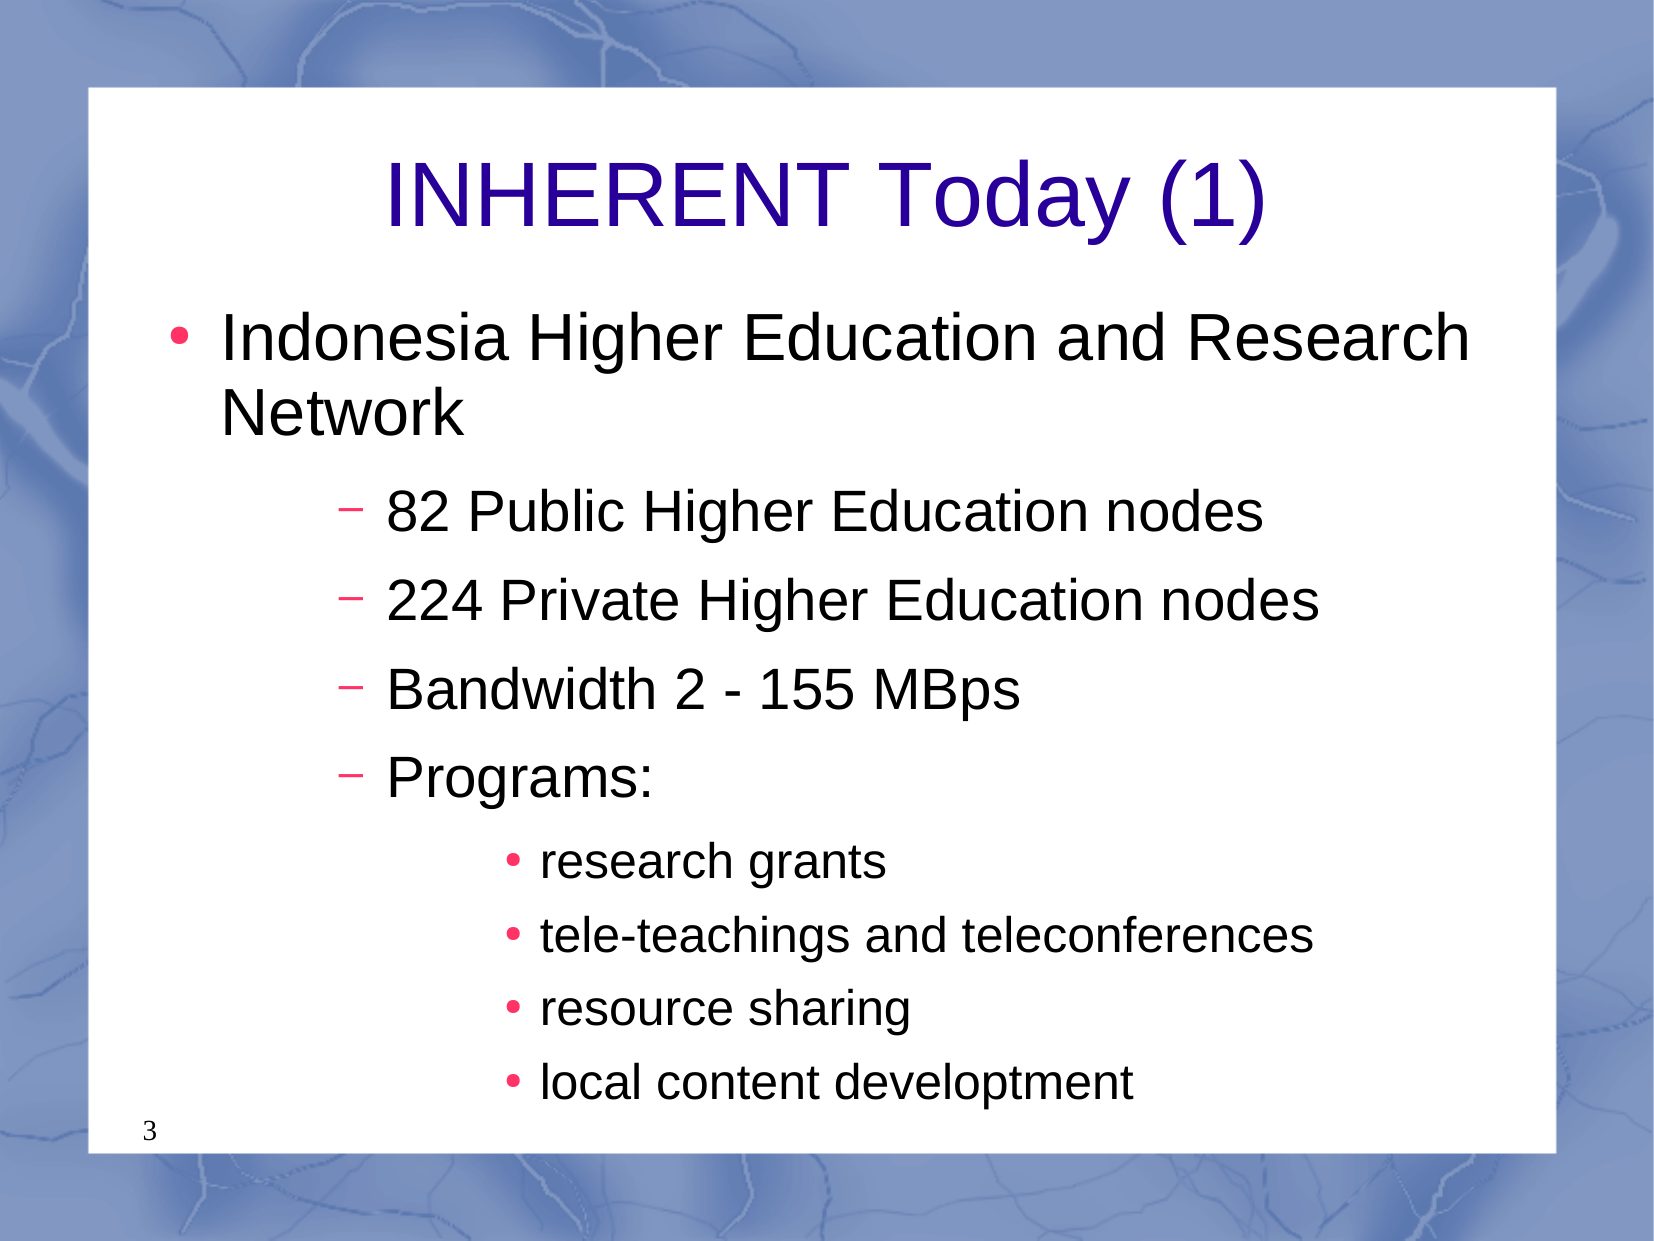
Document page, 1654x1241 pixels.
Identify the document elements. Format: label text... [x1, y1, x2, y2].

picture [0, 0, 1654, 1241]
list Indonesia Higher Education and Research Network 82 Public Higher Education nodes 224 Private Higher Education nodes Bandwidth 2 - 155 MBps Programs: research grants tele-teachings and teleconferences resource sharing local content developtment [150, 300, 1506, 1136]
title INHERENT Today (1) [118, 90, 1536, 298]
